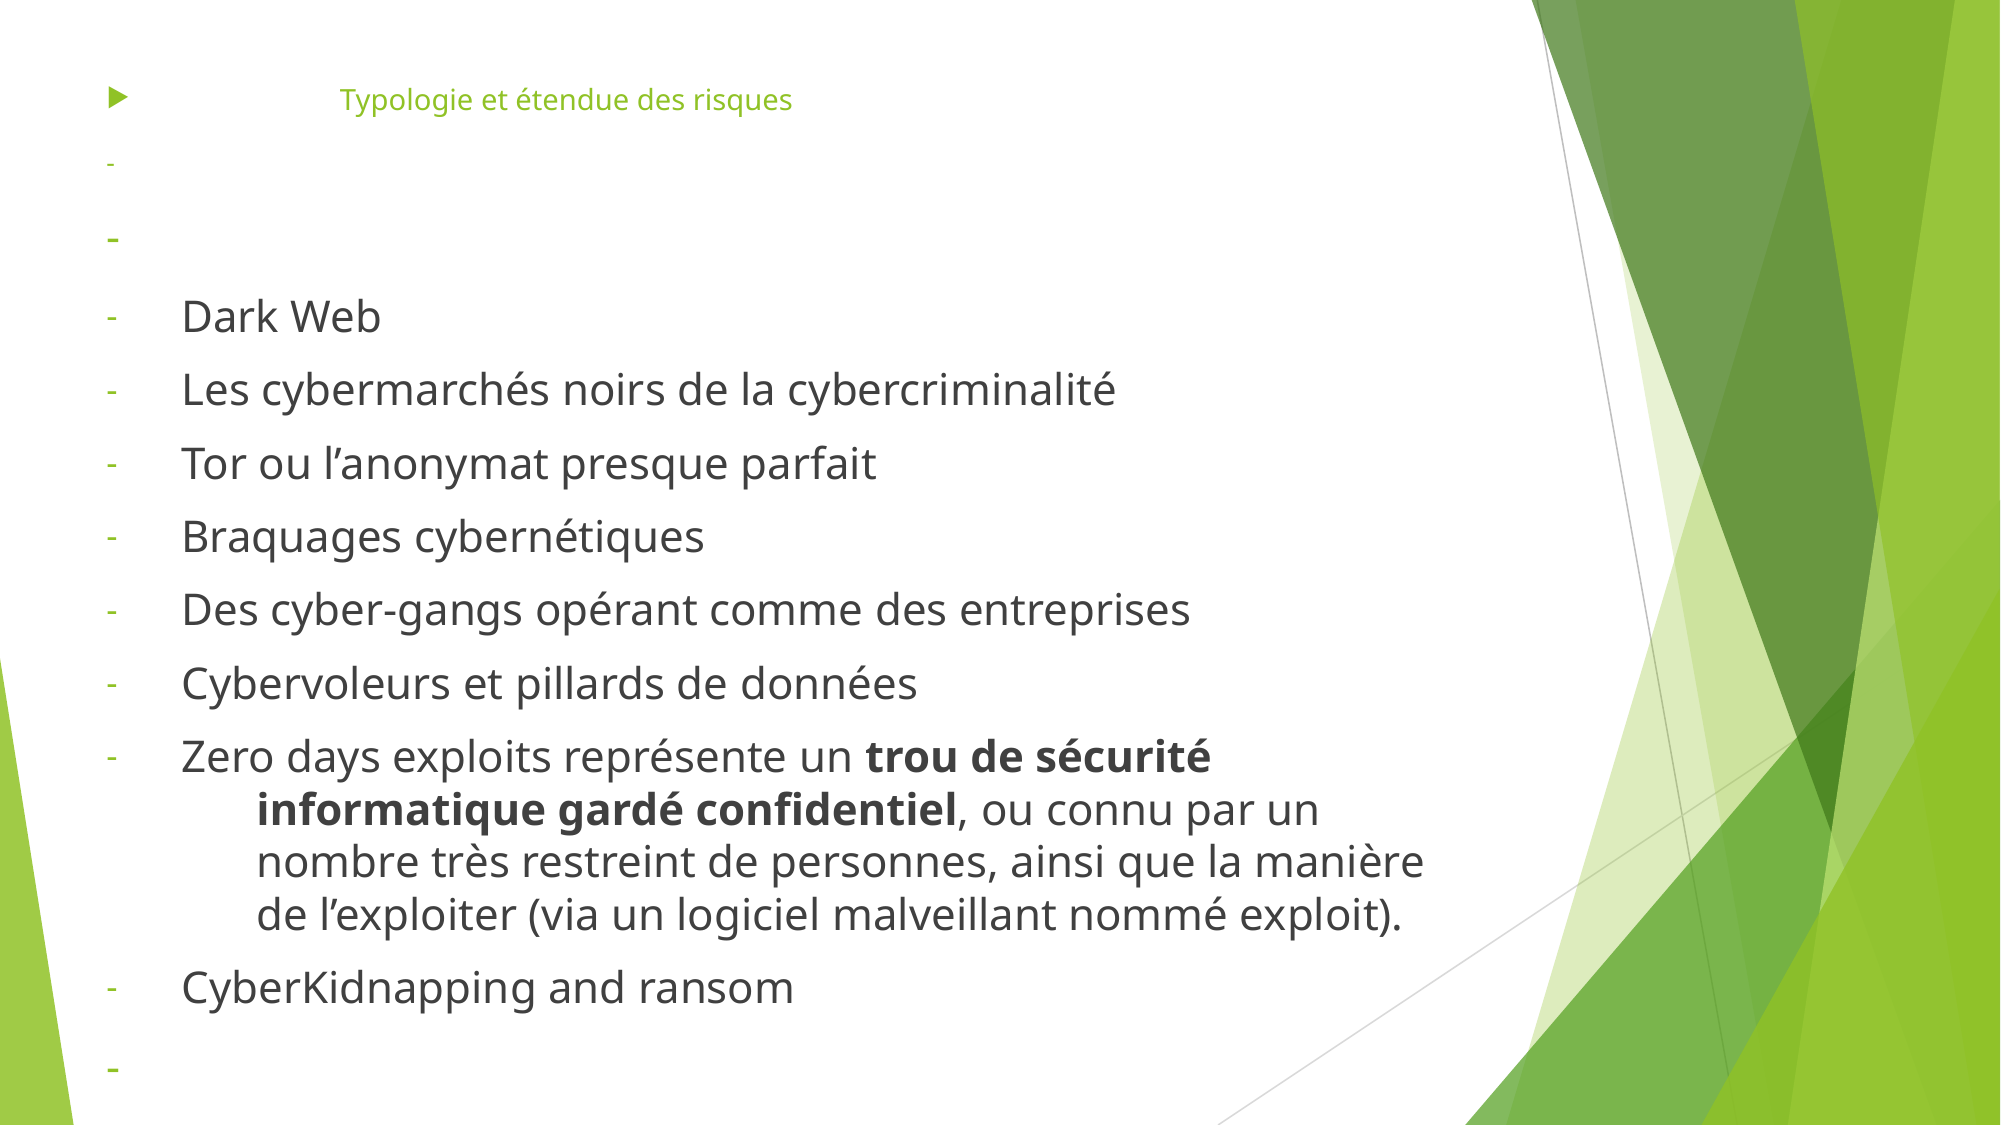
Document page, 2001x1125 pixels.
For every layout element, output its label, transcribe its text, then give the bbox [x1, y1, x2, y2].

title Typologie et étendue des risques [1442, 73, 1675, 127]
list Dark Web Les cybermarchés noirs de la cybercriminalité Tor ou l’anonymat presque parfait Braquages cybernétiques Des cyber-gangs opérant comme des entreprises Cybervoleurs et pillards de données Zero days exploits représente un trou de sécurité informatique gardé confidentiel, ou connu par un nombre très restreint de personnes, ainsi que la manière de l’exploiter (via un logiciel malveillant nommé exploit). CyberKidnapping and ransom [91, 73, 1442, 1062]
